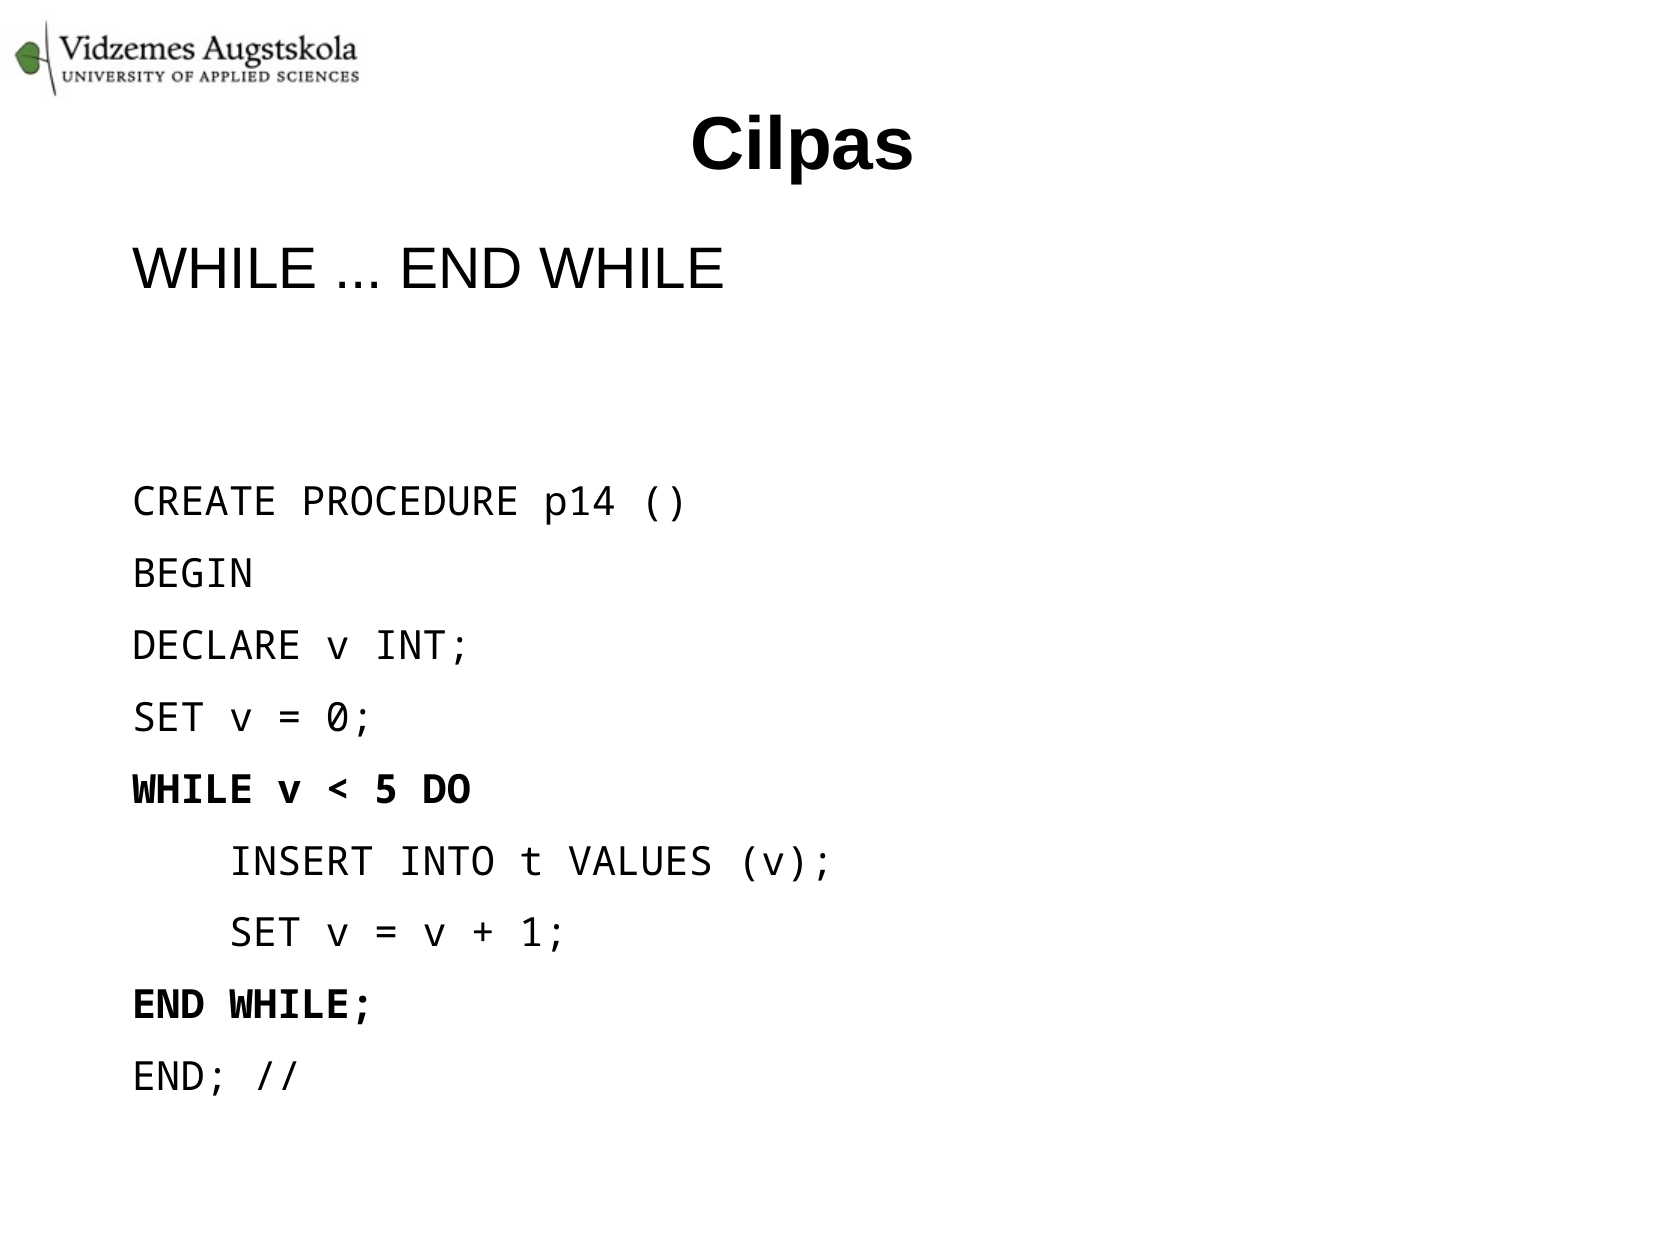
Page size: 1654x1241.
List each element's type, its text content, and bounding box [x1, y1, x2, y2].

picture [5, 2, 368, 113]
list WHILE ... END WHILE CREATE PROCEDURE p14 () BEGIN DECLARE v INT; SET v = 0; WHILE v < 5 DO INSERT INTO t VALUES (v); SET v = v + 1; END WHILE; END; // [82, 236, 1569, 1107]
title Cilpas [94, 103, 1512, 188]
